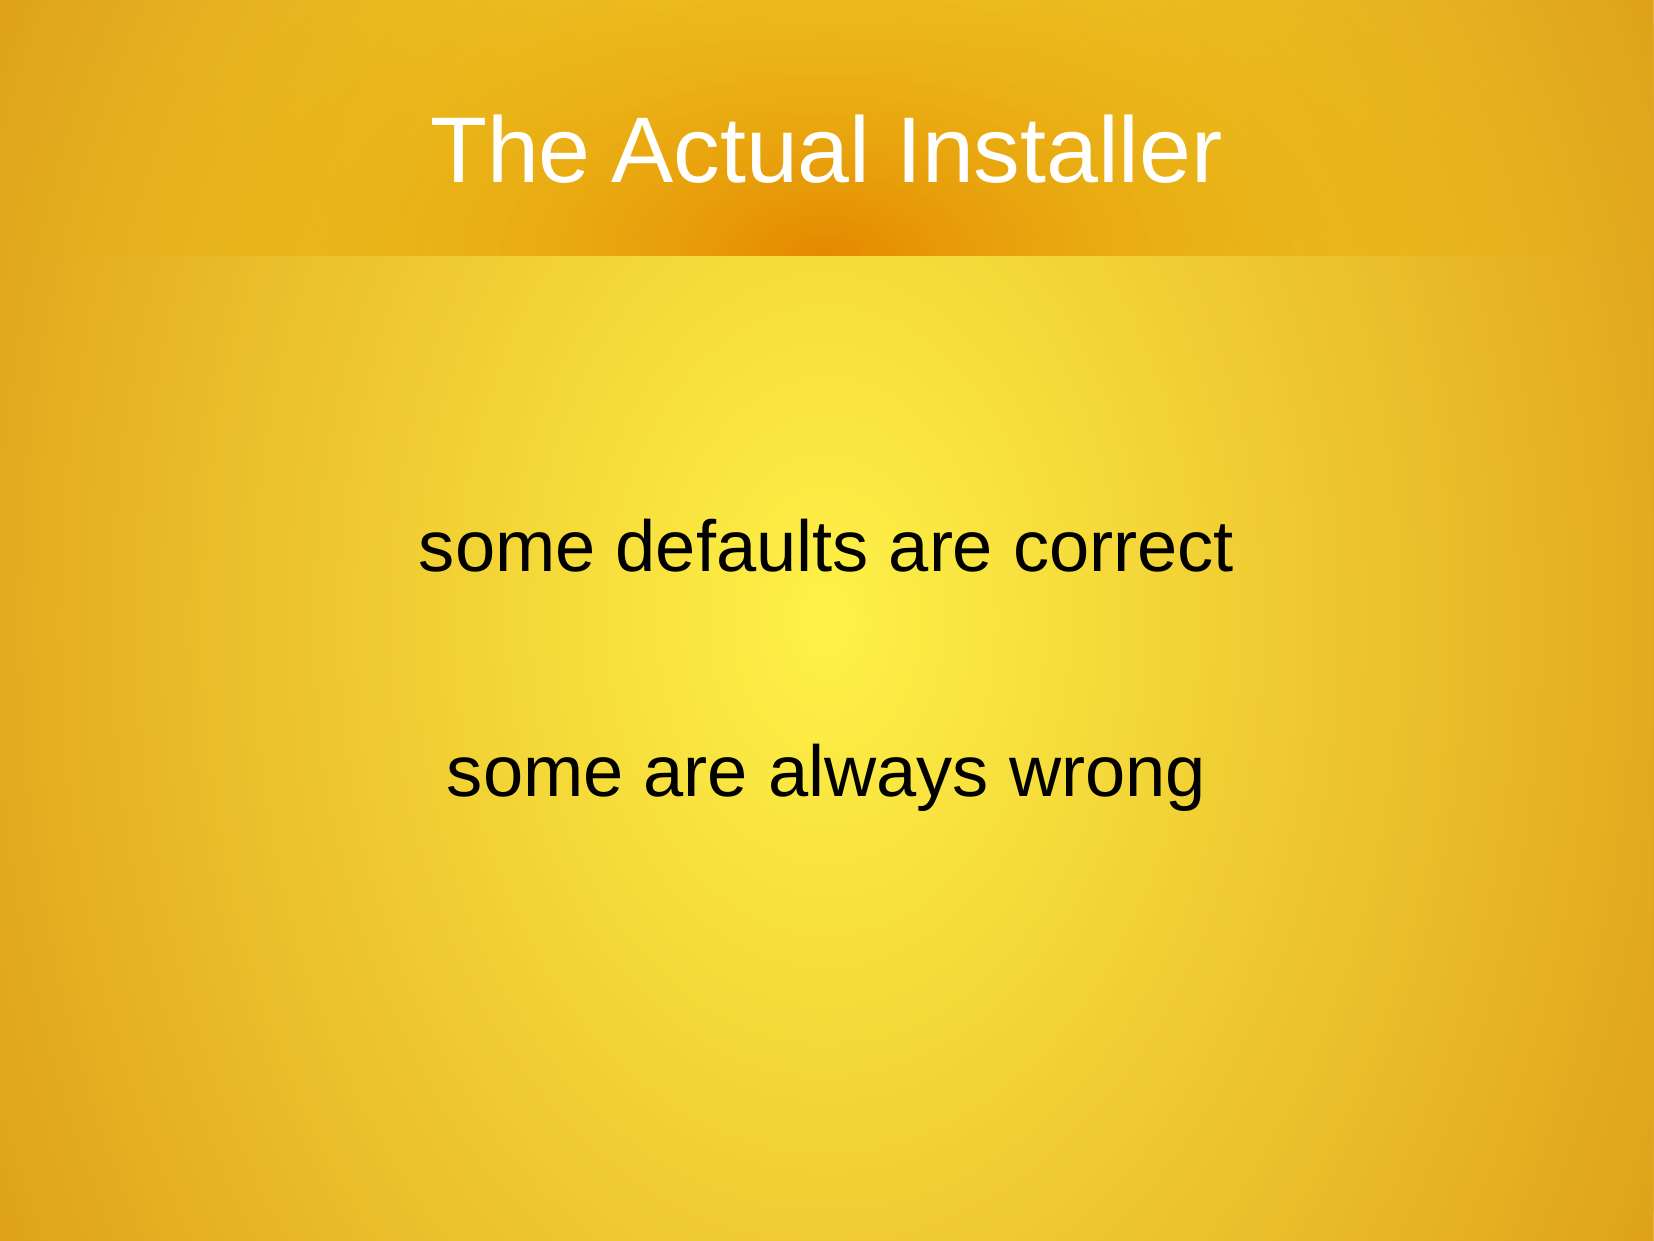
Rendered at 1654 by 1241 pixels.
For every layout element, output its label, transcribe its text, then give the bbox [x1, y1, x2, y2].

list some defaults are correct some are always wrong [82, 299, 1571, 1019]
title The Actual Installer [82, 47, 1571, 252]
